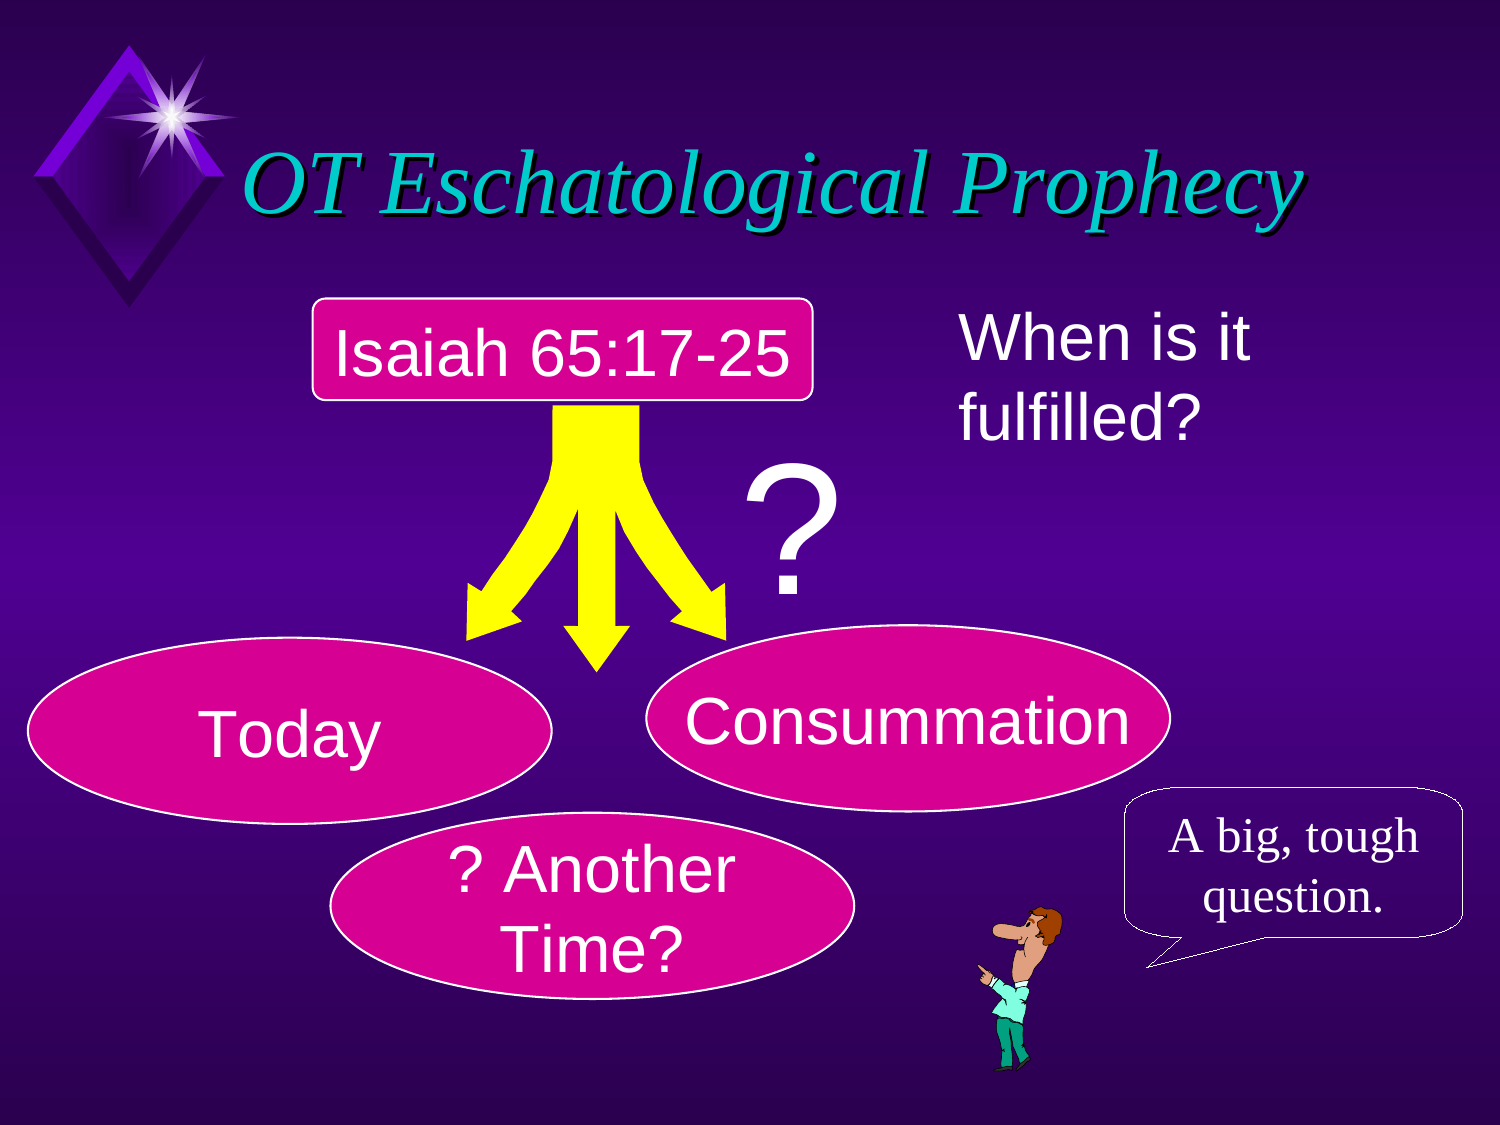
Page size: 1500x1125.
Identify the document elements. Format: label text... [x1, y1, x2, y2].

title OT Eschatological Prophecy [224, 78, 1388, 288]
text_box [466, 405, 727, 673]
text_box Isaiah 65:17-25 [312, 298, 813, 401]
chart [976, 906, 1063, 1072]
text_box Today [27, 637, 552, 824]
text_box Consummation [646, 625, 1171, 812]
text_box ? Another Time? [330, 812, 855, 999]
text_box ? [725, 400, 938, 640]
text_box When is it fulfilled? [944, 286, 1435, 461]
text_box A big, tough question. [1124, 787, 1463, 968]
